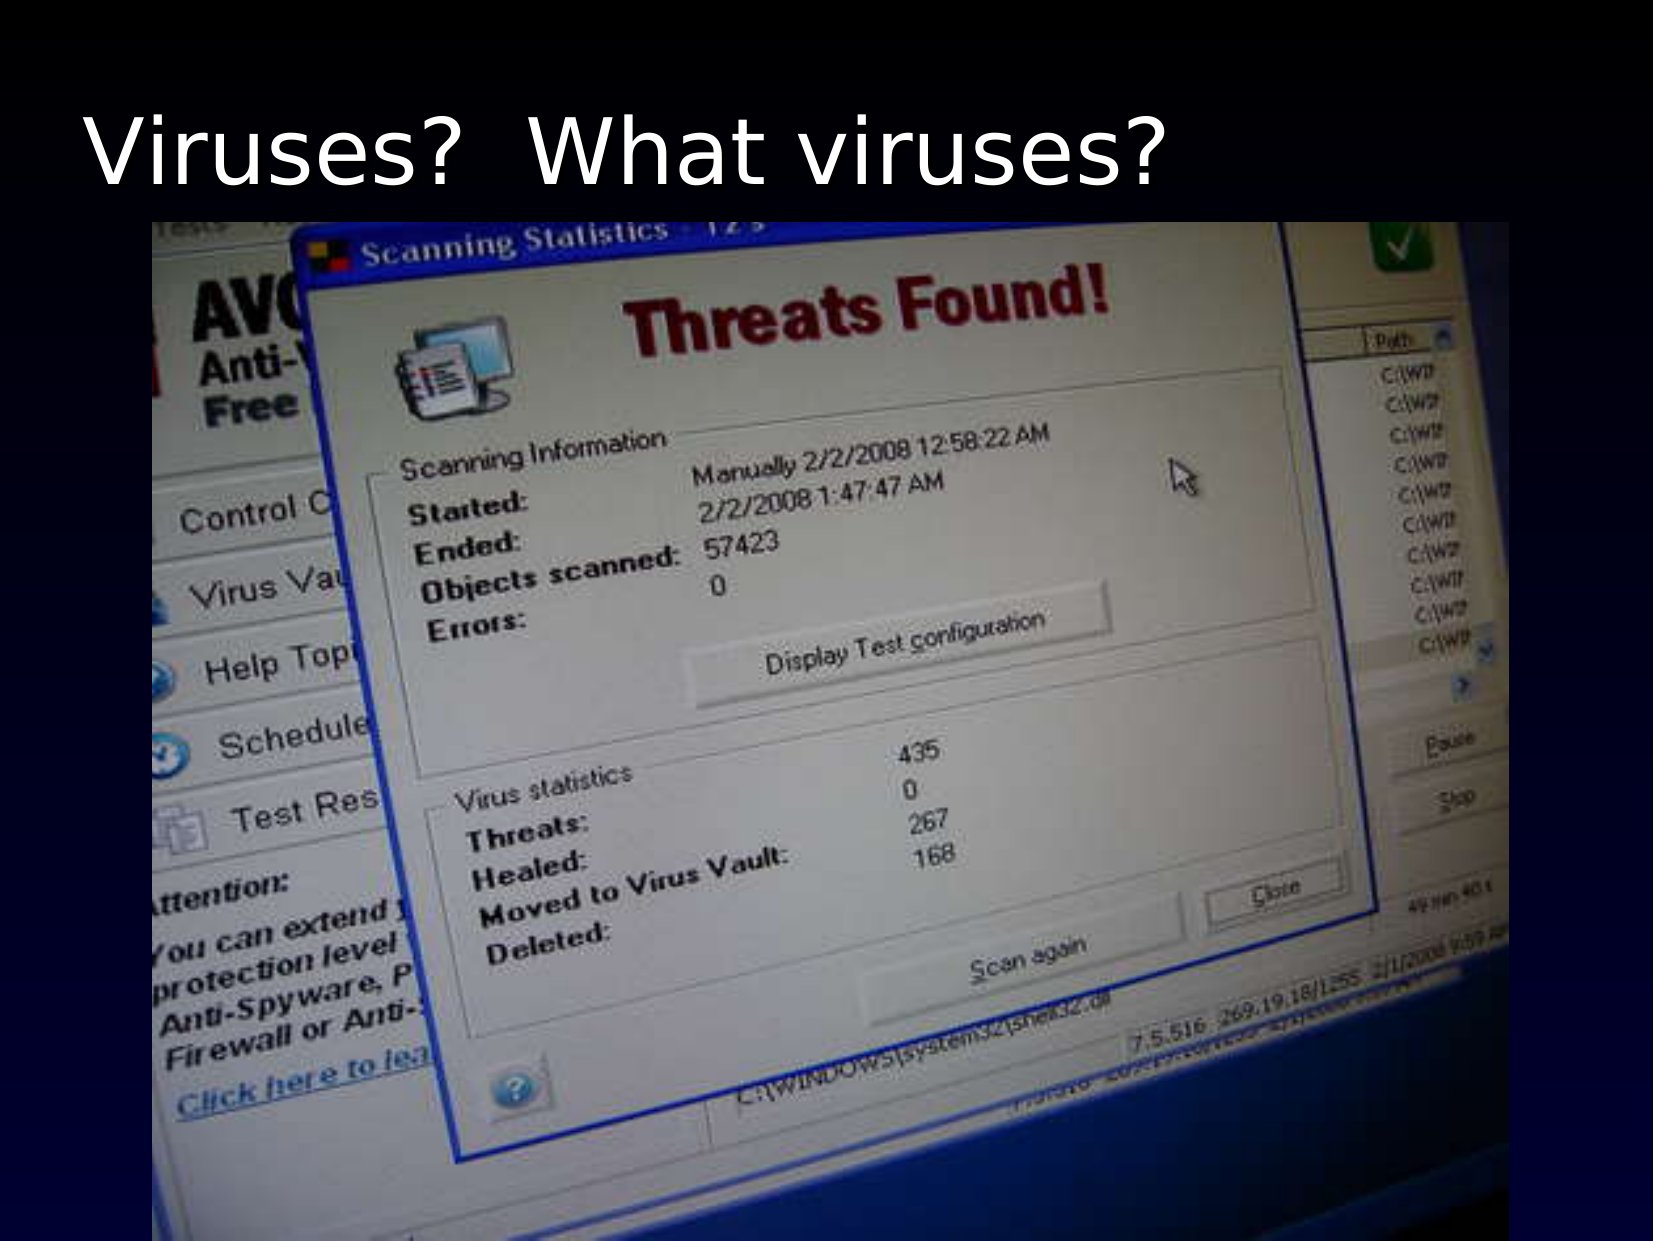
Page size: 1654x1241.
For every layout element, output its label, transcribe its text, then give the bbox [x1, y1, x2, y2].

title Viruses? What viruses? [82, 49, 1571, 257]
picture [152, 222, 1509, 1241]
